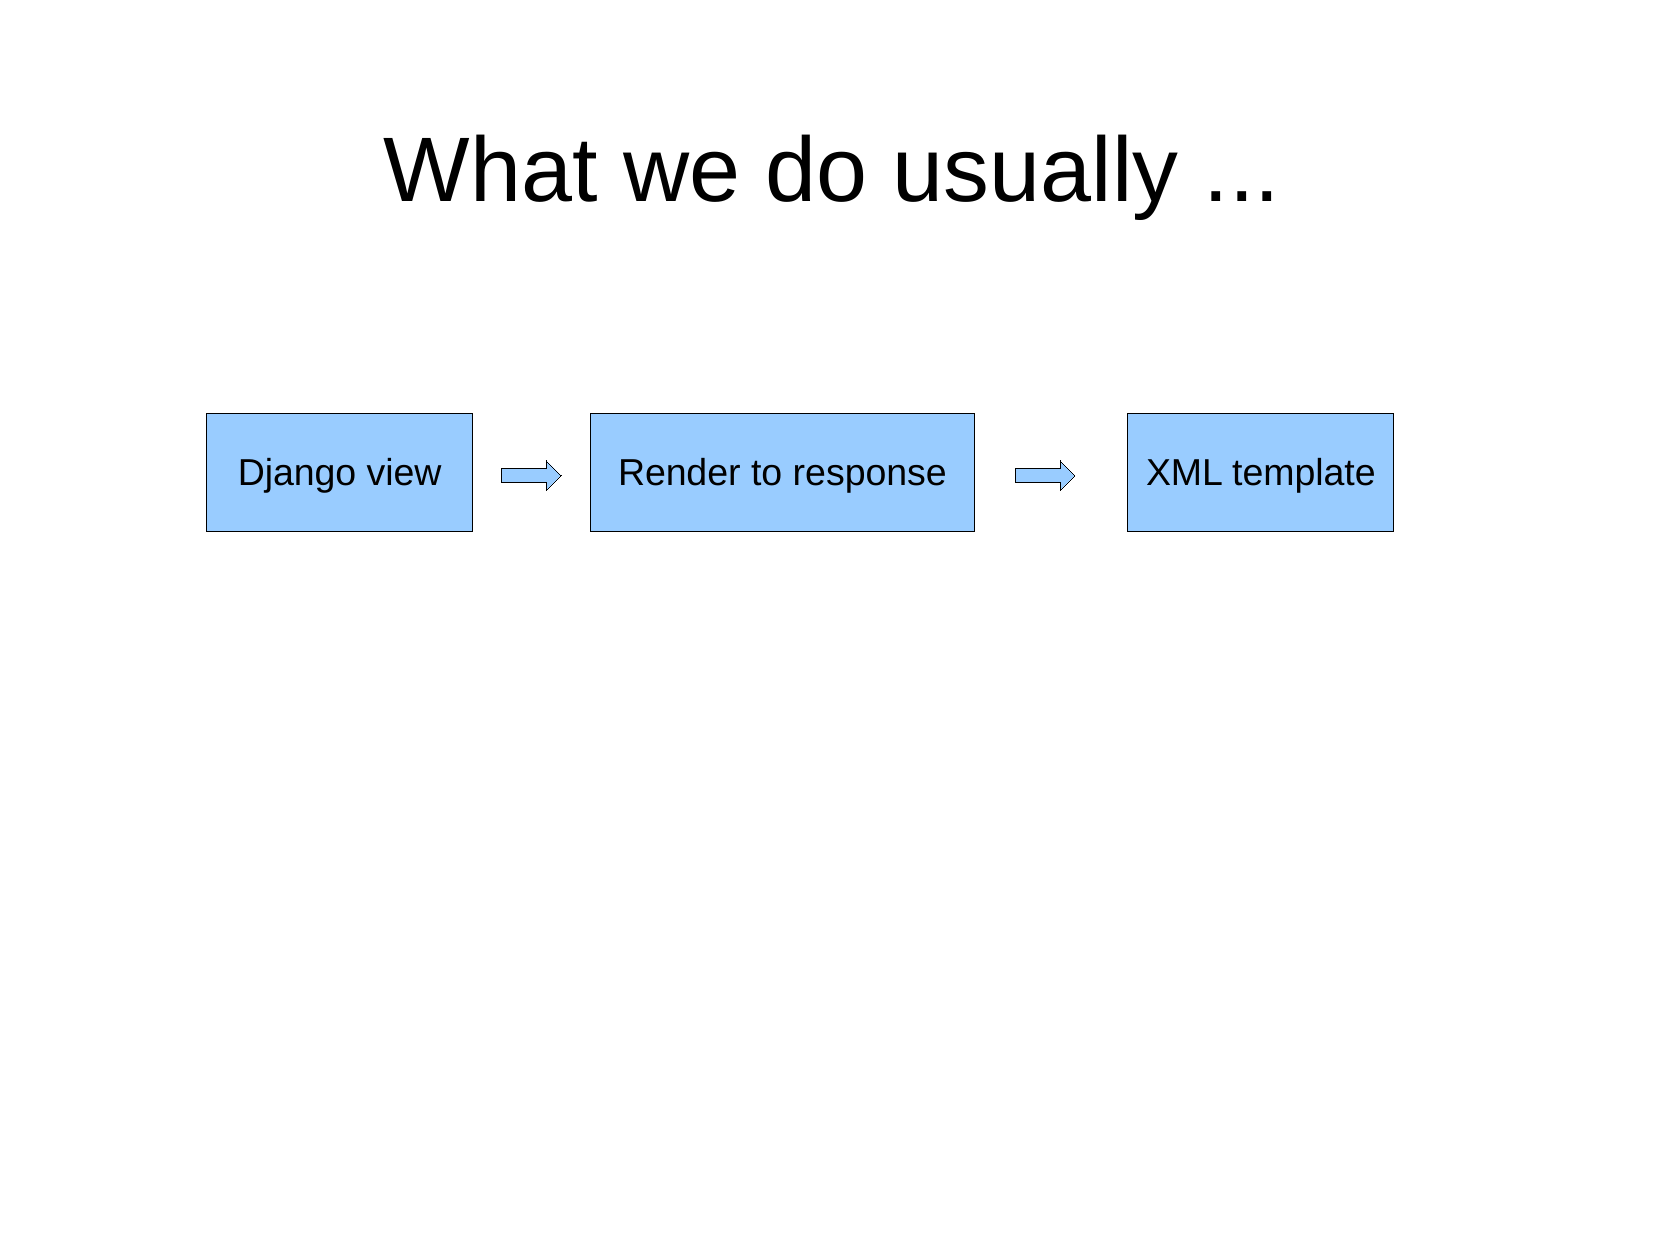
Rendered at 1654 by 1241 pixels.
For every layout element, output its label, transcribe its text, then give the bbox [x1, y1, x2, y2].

title What we do usually ... [88, 73, 1577, 266]
text_box [501, 460, 562, 491]
text_box [1015, 460, 1075, 491]
text_box Render to response [590, 413, 975, 532]
text_box XML template [1127, 413, 1394, 532]
text_box Django view [206, 413, 473, 532]
